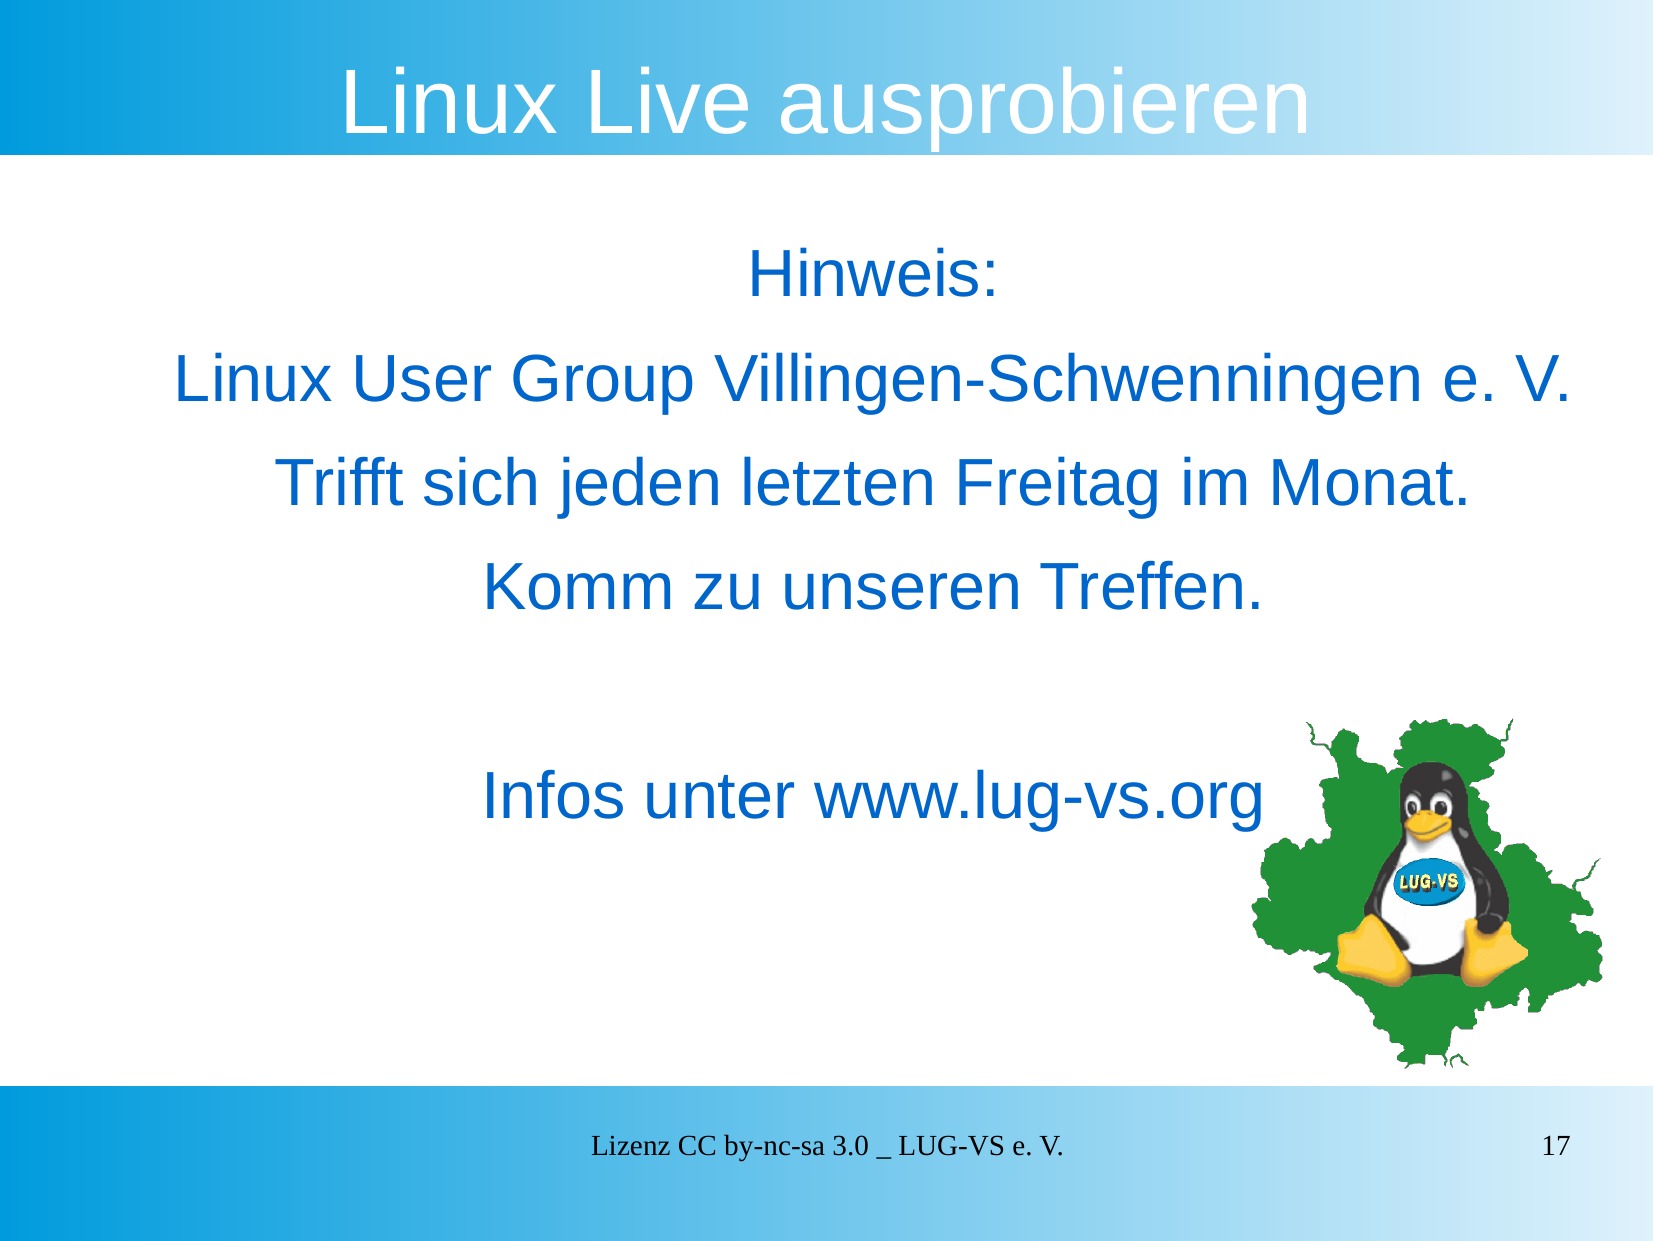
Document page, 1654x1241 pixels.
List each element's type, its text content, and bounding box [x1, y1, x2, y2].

picture [1241, 708, 1614, 1071]
list Hinweis: Linux User Group Villingen-Schwenningen e. V. Trifft sich jeden letzten Freitag im Monat. Komm zu unseren Treffen. Infos unter www.lug-vs.org [94, 236, 1583, 898]
title Linux Live ausprobieren [82, 49, 1571, 155]
